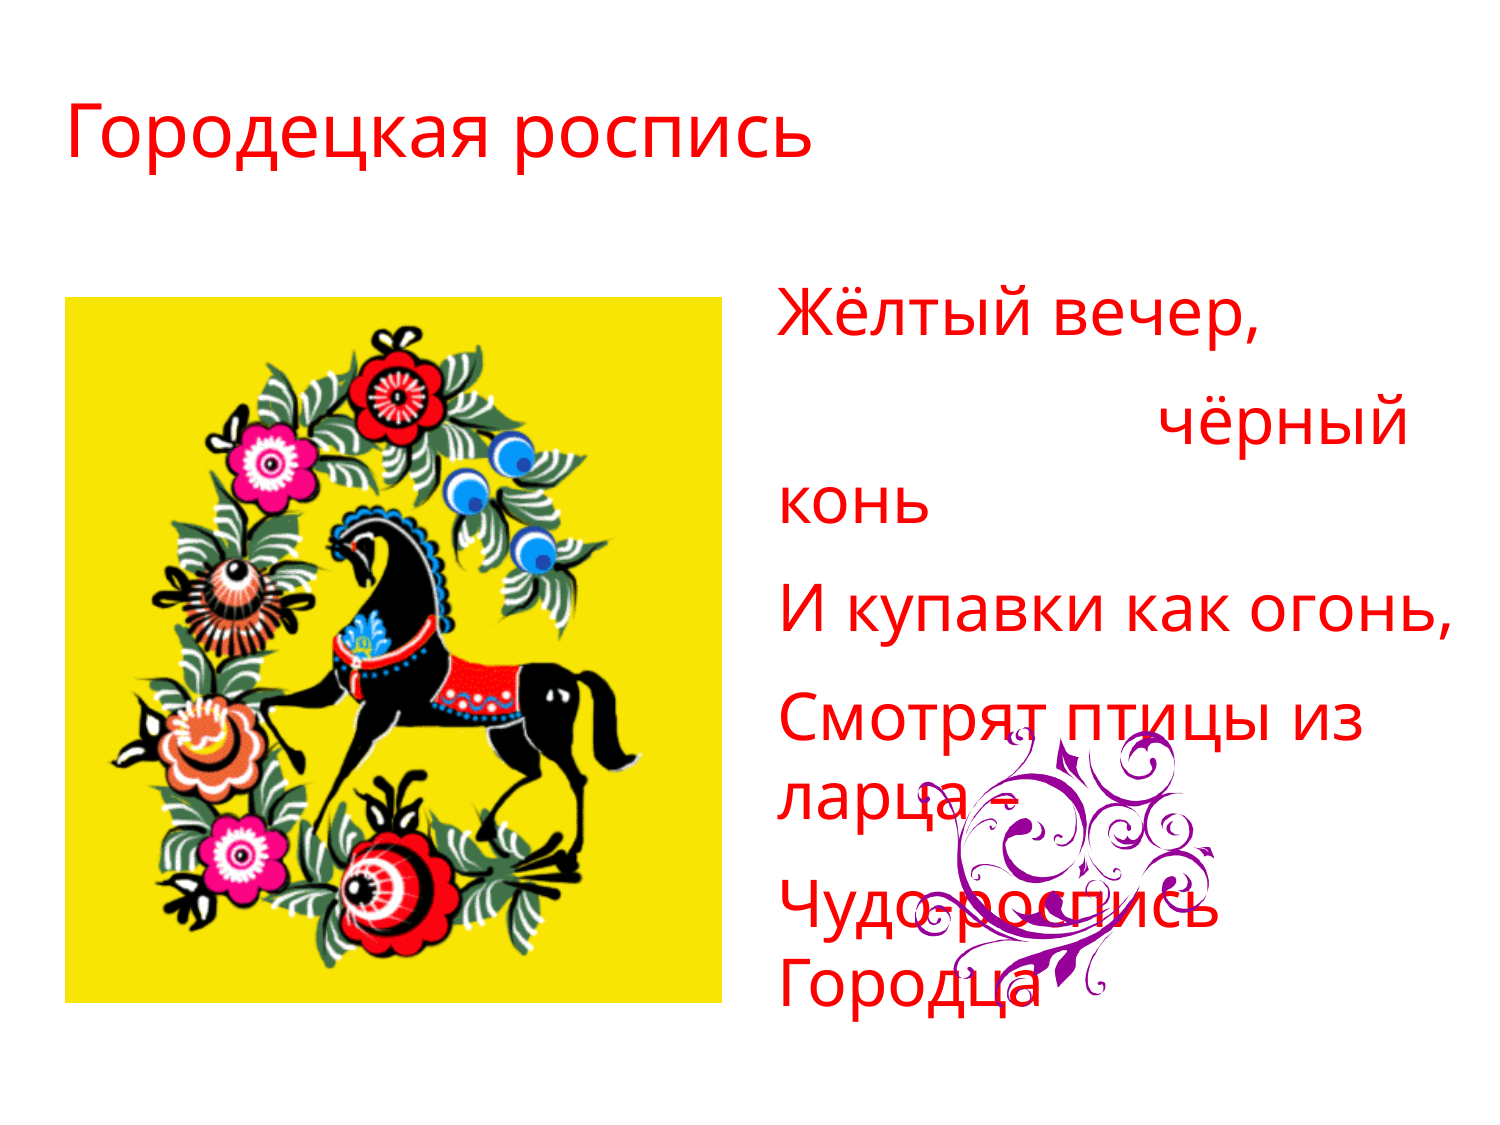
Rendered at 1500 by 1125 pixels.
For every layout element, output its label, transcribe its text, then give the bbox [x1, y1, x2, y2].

picture [65, 297, 722, 1003]
list Жёлтый вечер, чёрный конь И купавки как огонь, Смотрят птицы из ларца – Чудо-роспись Городца [762, 262, 1475, 1038]
title Городецкая роспись [49, 75, 1475, 213]
picture [915, 727, 1214, 1008]
